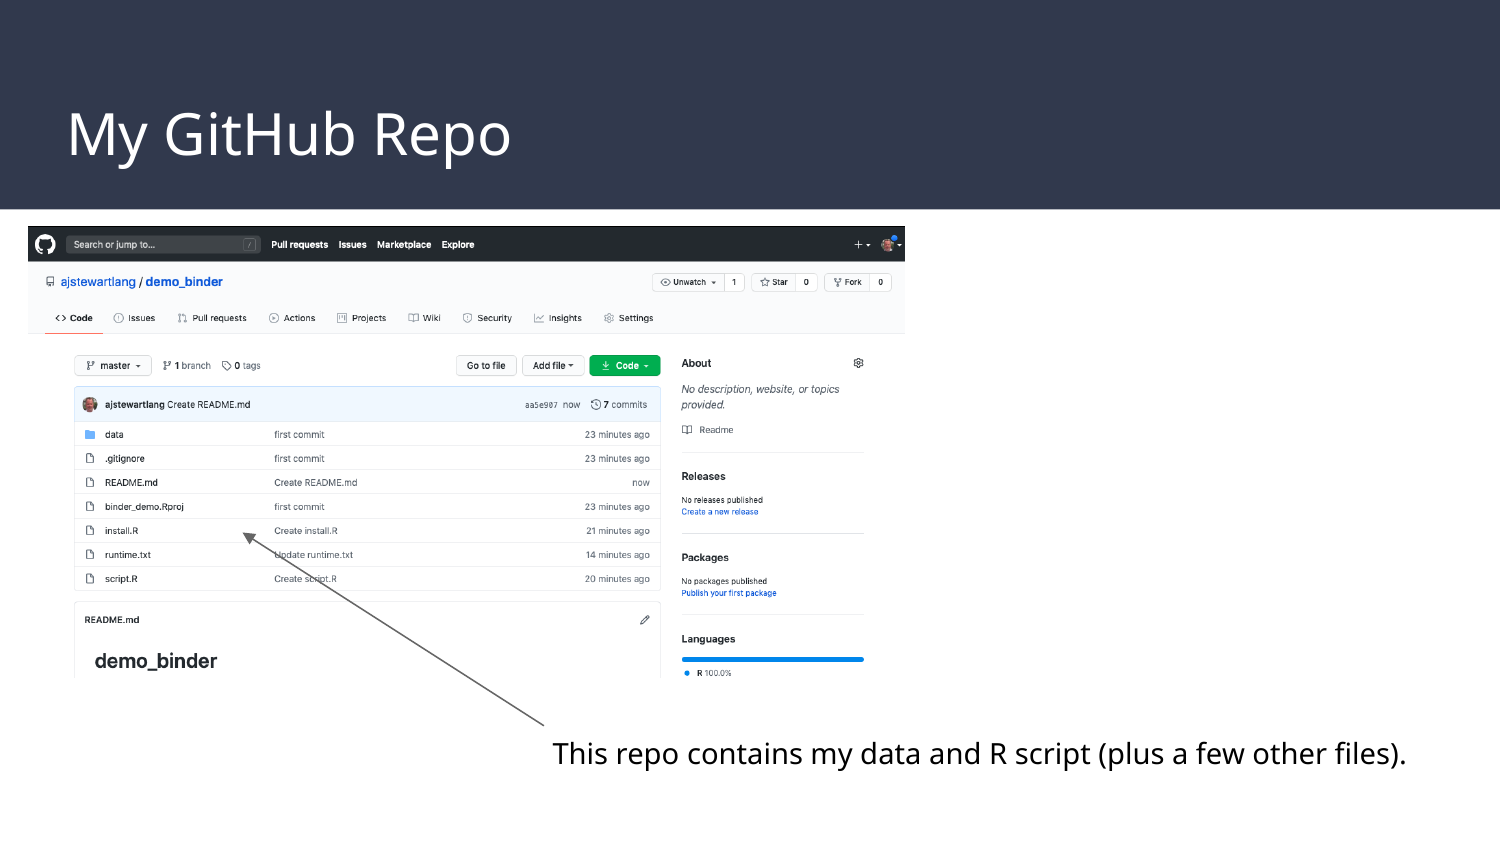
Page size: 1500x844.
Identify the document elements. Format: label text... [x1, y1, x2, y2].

title My GitHub Repo [51, 82, 1449, 185]
text_box This repo contains my data and R script (plus a few other files). [537, 720, 1449, 811]
picture [28, 226, 905, 678]
